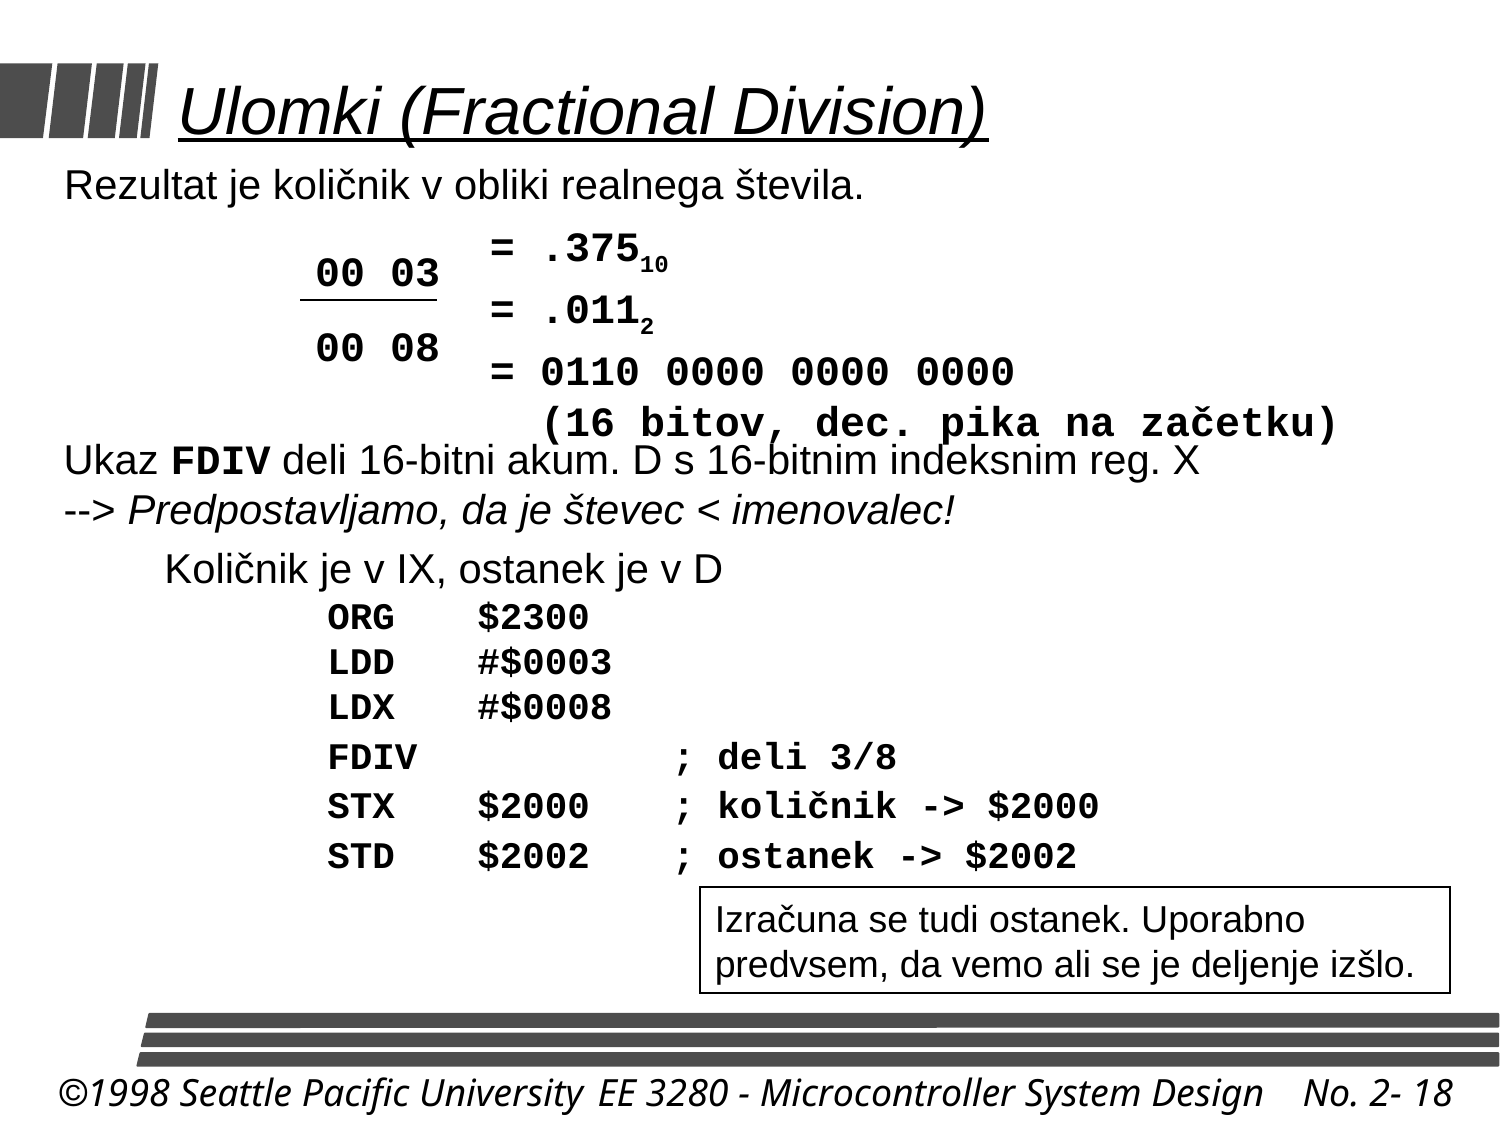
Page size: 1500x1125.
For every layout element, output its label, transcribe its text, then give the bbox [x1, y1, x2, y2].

text_box 00 08 [300, 312, 455, 379]
text_box Ukaz FDIV deli 16-bitni akum. D s 16-bitnim indeksnim reg. X --> Predpostavljamo, da je števec < imenovalec! [48, 424, 1216, 541]
text_box ORG $2300 LDD #$0003 LDX #$0008 FDIV ; deli 3/8 STX $2000 ; količnik -> $2000 STD $2002 ; ostanek -> $2002 [162, 584, 1176, 884]
text_box = .37510 = .0112 = 0110 0000 0000 0000 (16 bitov, dec. pika na začetku) [475, 212, 1355, 453]
title Ulomki (Fractional Division) [162, 60, 1498, 156]
text_box Rezultat je količnik v obliki realnega števila. [49, 149, 881, 216]
text_box Količnik je v IX, ostanek je v D [149, 534, 739, 600]
text_box Izračuna se tudi ostanek. Uporabno predvsem, da vemo ali se je deljenje izšlo. [699, 887, 1451, 993]
text_box 00 03 [300, 237, 455, 304]
